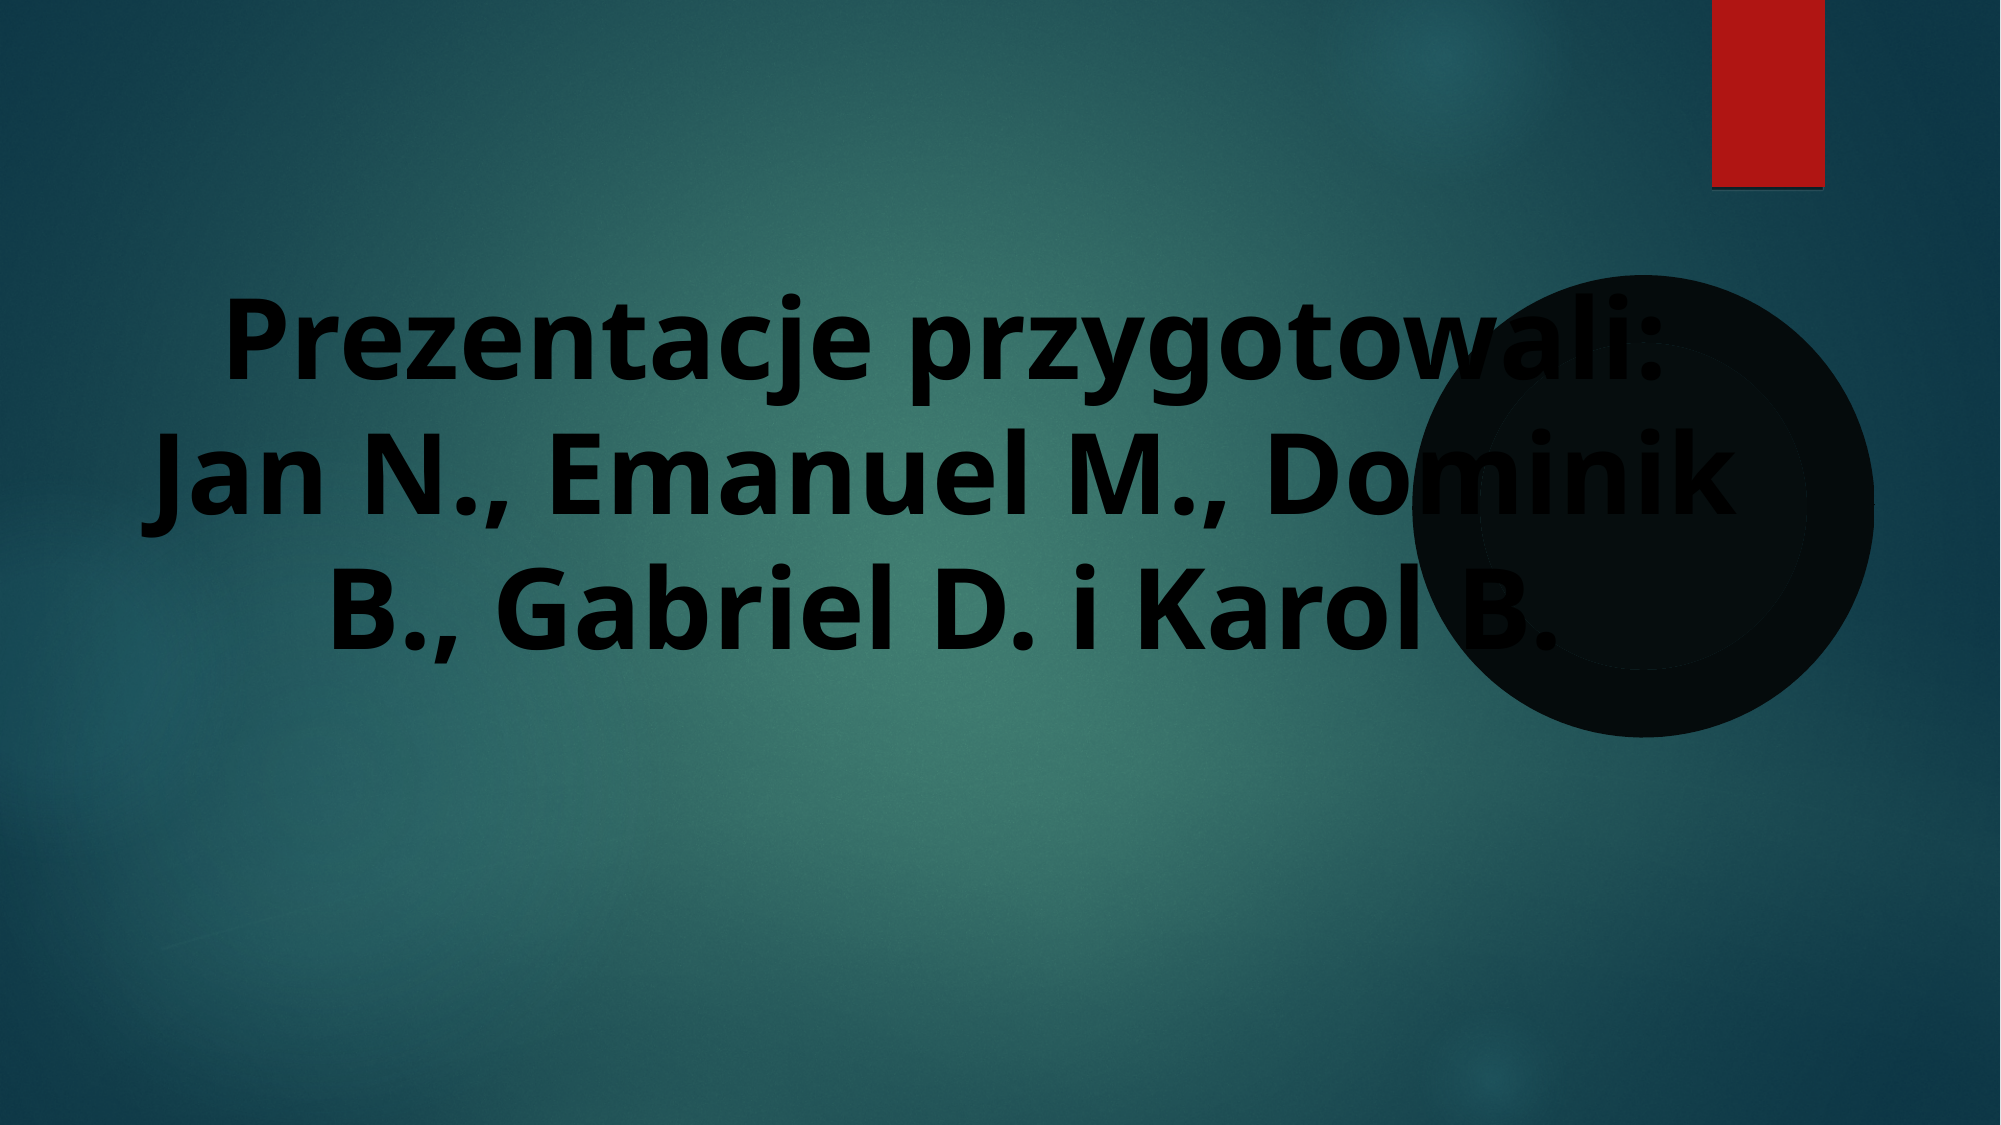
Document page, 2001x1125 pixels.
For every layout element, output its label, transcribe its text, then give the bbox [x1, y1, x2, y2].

text_box Prezentacje przygotowali: Jan N., Emanuel M., Dominik B., Gabriel D. i Karol B. [57, 260, 1832, 680]
